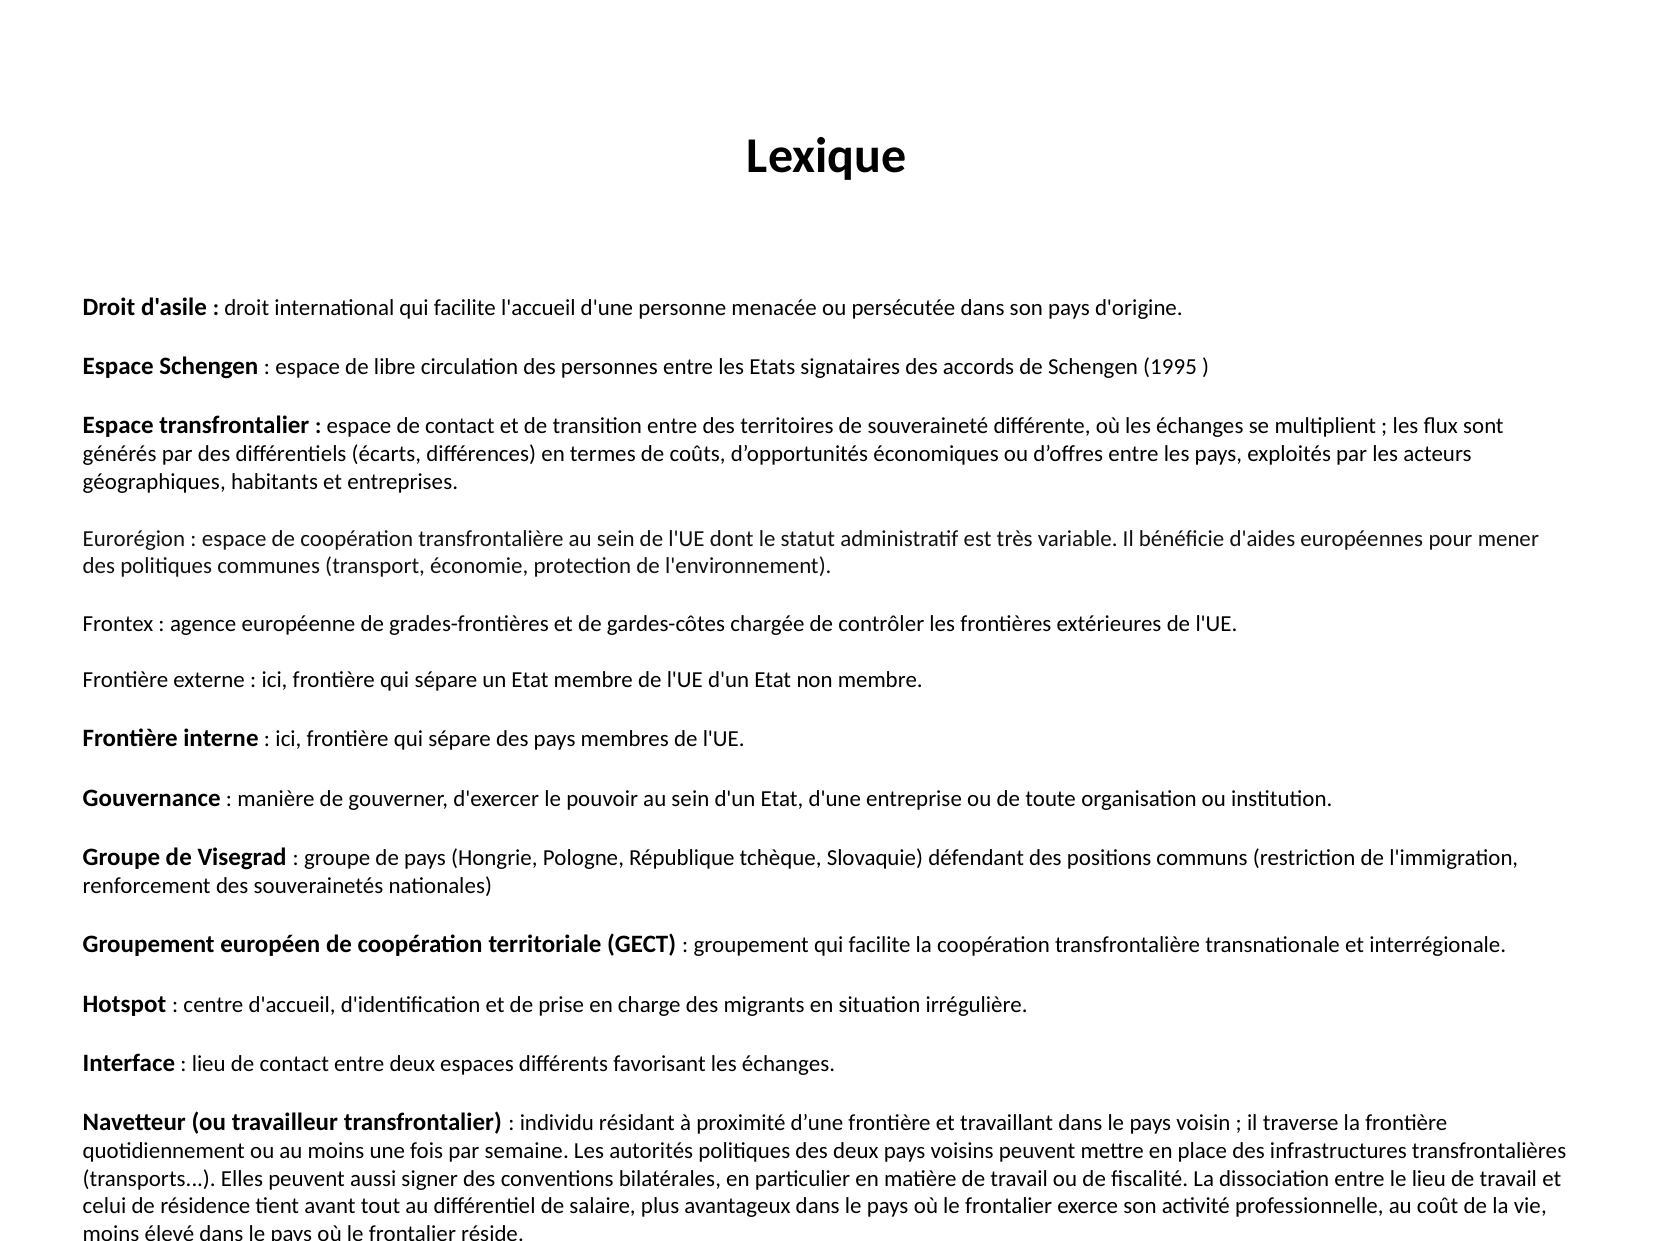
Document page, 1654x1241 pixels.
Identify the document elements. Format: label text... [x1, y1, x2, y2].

title Lexique [82, 49, 1571, 257]
list Droit d'asile : droit international qui facilite l'accueil d'une personne menacée ou persécutée dans son pays d'origine. Espace Schengen : espace de libre circulation des personnes entre les Etats signataires des accords de Schengen (1995 ) Espace transfrontalier : espace de contact et de transition entre des territoires de souveraineté différente, où les échanges se multiplient ; les flux sont générés par des différentiels (écarts, différences) en termes de coûts, d’opportunités économiques ou d’offres entre les pays, exploités par les acteurs géographiques, habitants et entreprises. Eurorégion : espace de coopération transfrontalière au sein de l'UE dont le statut administratif est très variable. Il bénéficie d'aides européennes pour mener des politiques communes (transport, économie, protection de l'environnement). Frontex : agence européenne de grades-frontières et de gardes-côtes chargée de contrôler les frontières extérieures de l'UE. Frontière externe : ici, frontière qui sépare un Etat membre de l'UE d'un Etat non membre. Frontière interne : ici, frontière qui sépare des pays membres de l'UE. Gouvernance : manière de gouverner, d'exercer le pouvoir au sein d'un Etat, d'une entreprise ou de toute organisation ou institution. Groupe de Visegrad : groupe de pays (Hongrie, Pologne, République tchèque, Slovaquie) défendant des positions communs (restriction de l'immigration, renforcement des souverainetés nationales) Groupement européen de coopération territoriale (GECT) : groupement qui facilite la coopération transfrontalière transnationale et interrégionale. Hotspot : centre d'accueil, d'identification et de prise en charge des migrants en situation irrégulière. Interface : lieu de contact entre deux espaces différents favorisant les échanges. Navetteur (ou travailleur transfrontalier) : individu résidant à proximité d’une frontière et travaillant dans le pays voisin ; il traverse la frontière quotidiennement ou au moins une fois par semaine. Les autorités politiques des deux pays voisins peuvent mettre en place des infrastructures transfrontalières (transports...). Elles peuvent aussi signer des conventions bilatérales, en particulier en matière de travail ou de fiscalité. La dissociation entre le lieu de travail et celui de résidence tient avant tout au différentiel de salaire, plus avantageux dans le pays où le frontalier exerce son activité professionnelle, au coût de la vie, moins élevé dans le pays où le frontalier réside. [82, 290, 1571, 1241]
